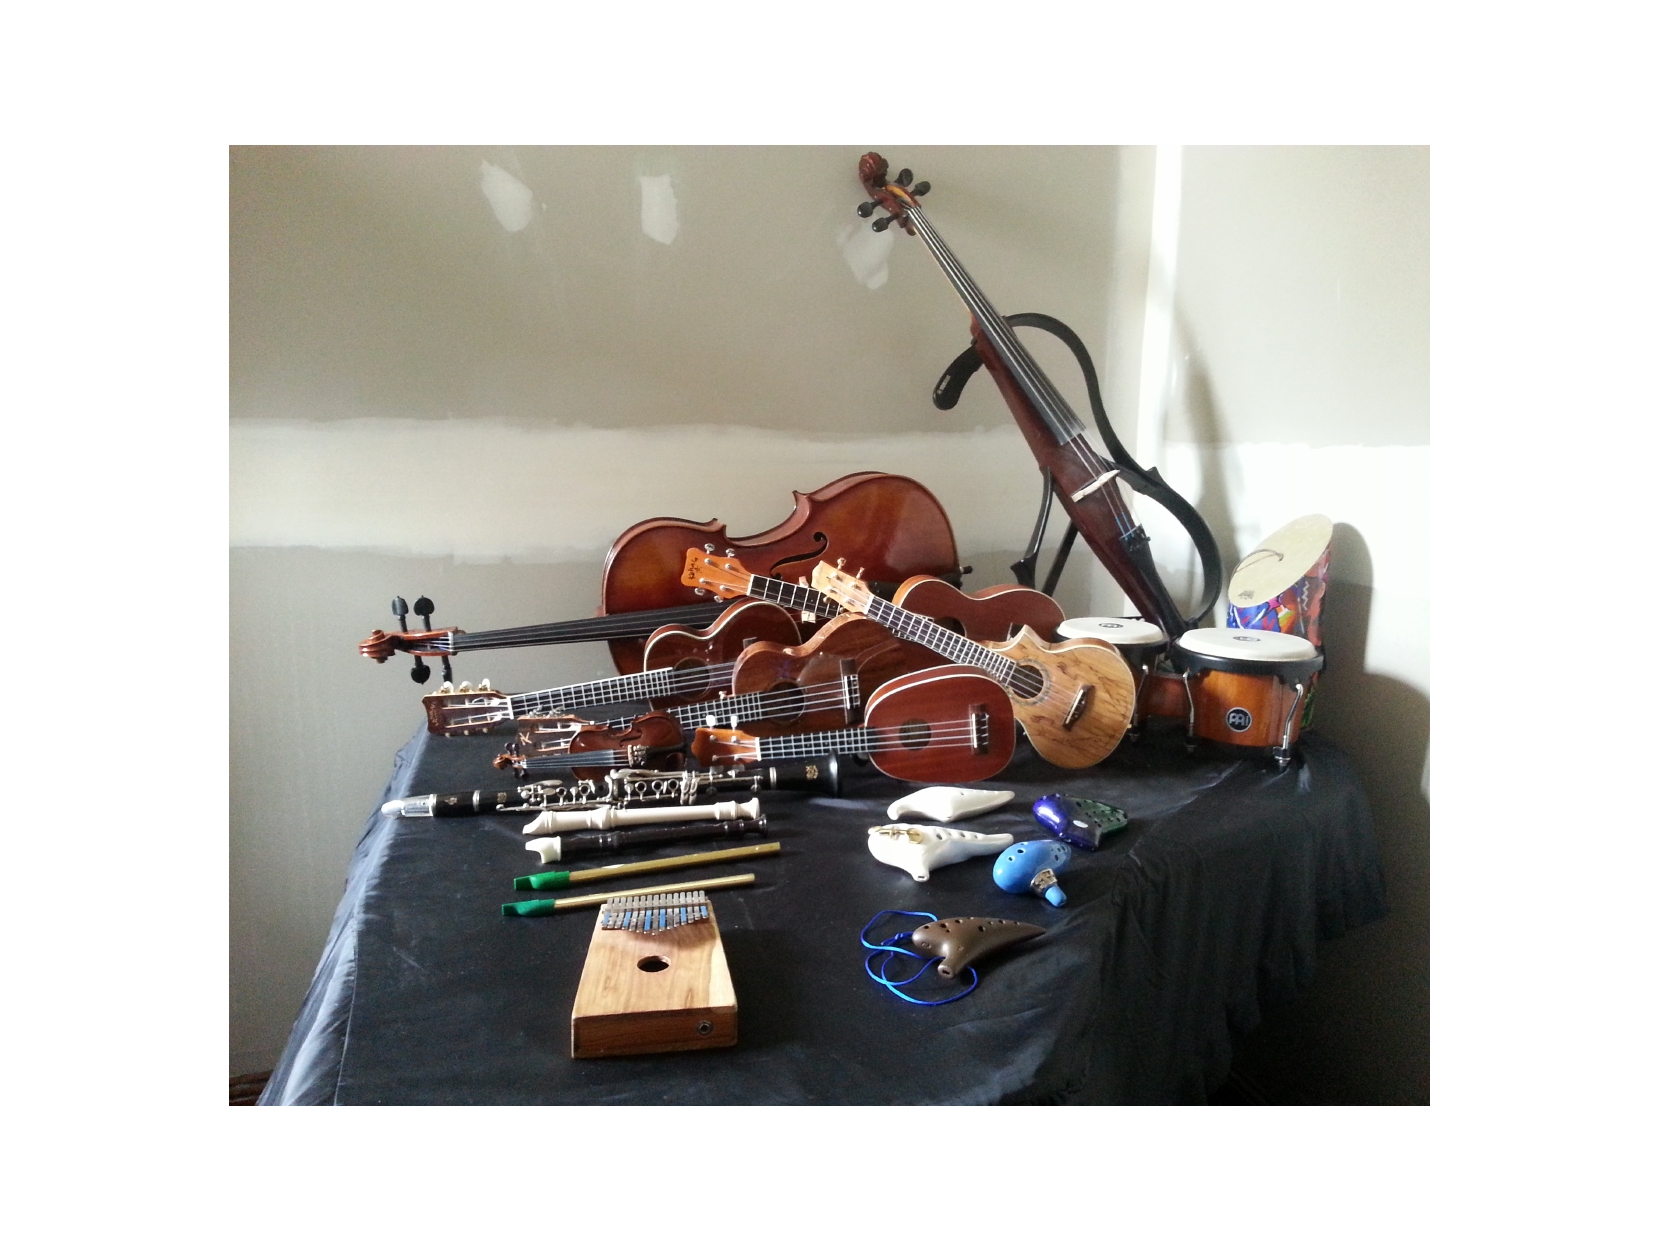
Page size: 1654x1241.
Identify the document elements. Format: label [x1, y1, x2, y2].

picture [229, 145, 1430, 1106]
